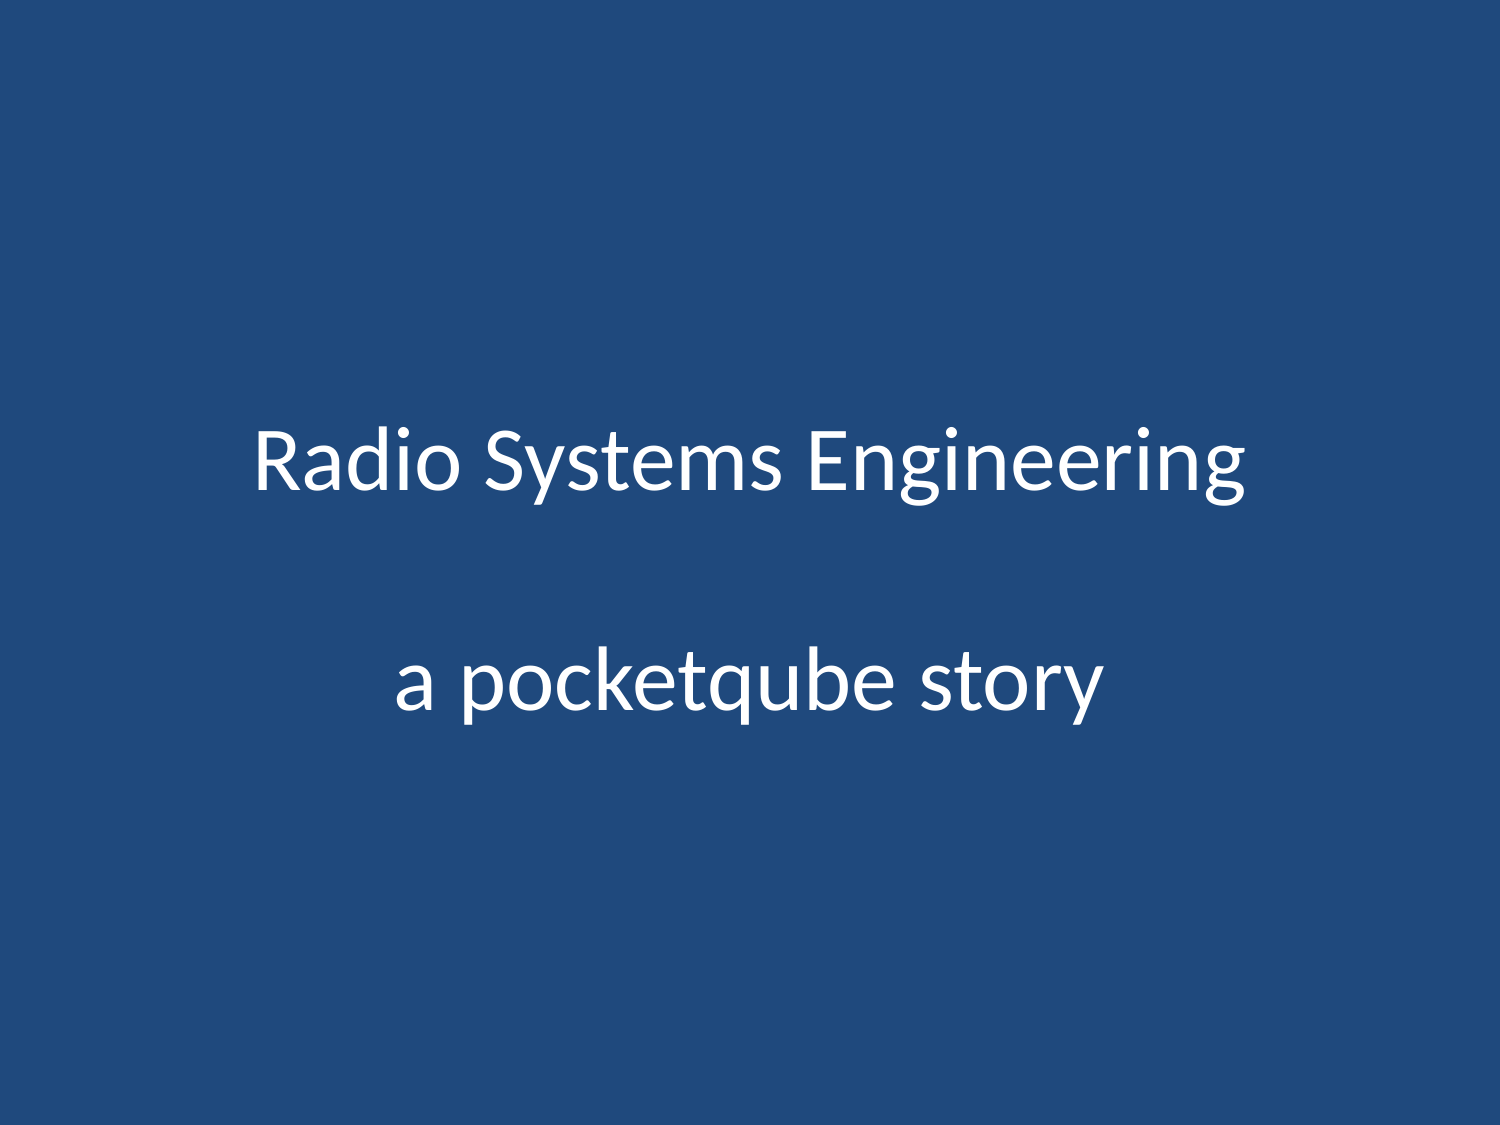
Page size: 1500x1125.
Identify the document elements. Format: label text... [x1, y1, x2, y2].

title Radio Systems Engineering a pocketqube story [112, 349, 1388, 778]
